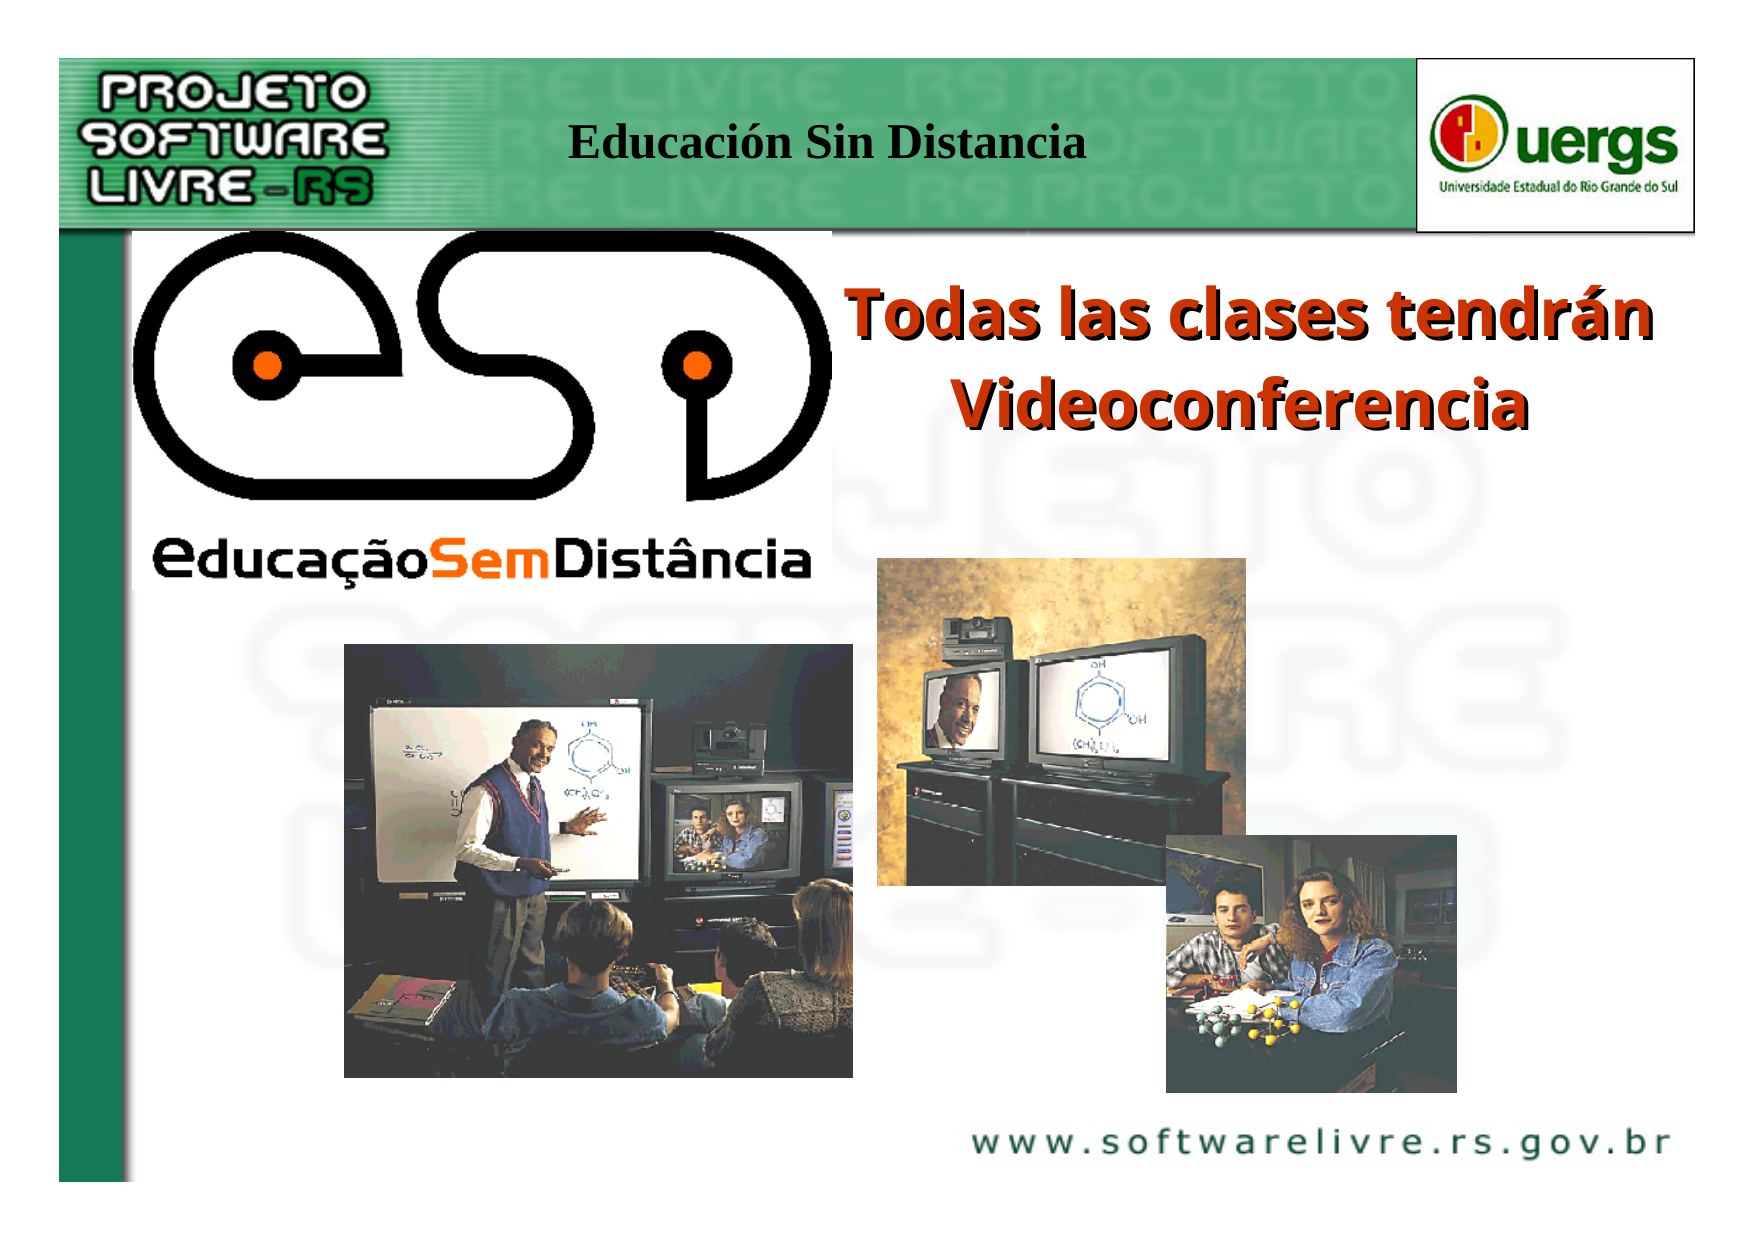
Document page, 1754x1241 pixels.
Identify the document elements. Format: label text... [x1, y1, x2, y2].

picture [59, 58, 1695, 1182]
title Todas las clases tendrán Videoconferencia [811, 280, 1754, 455]
text_box Educación Sin Distancia [567, 114, 1088, 173]
